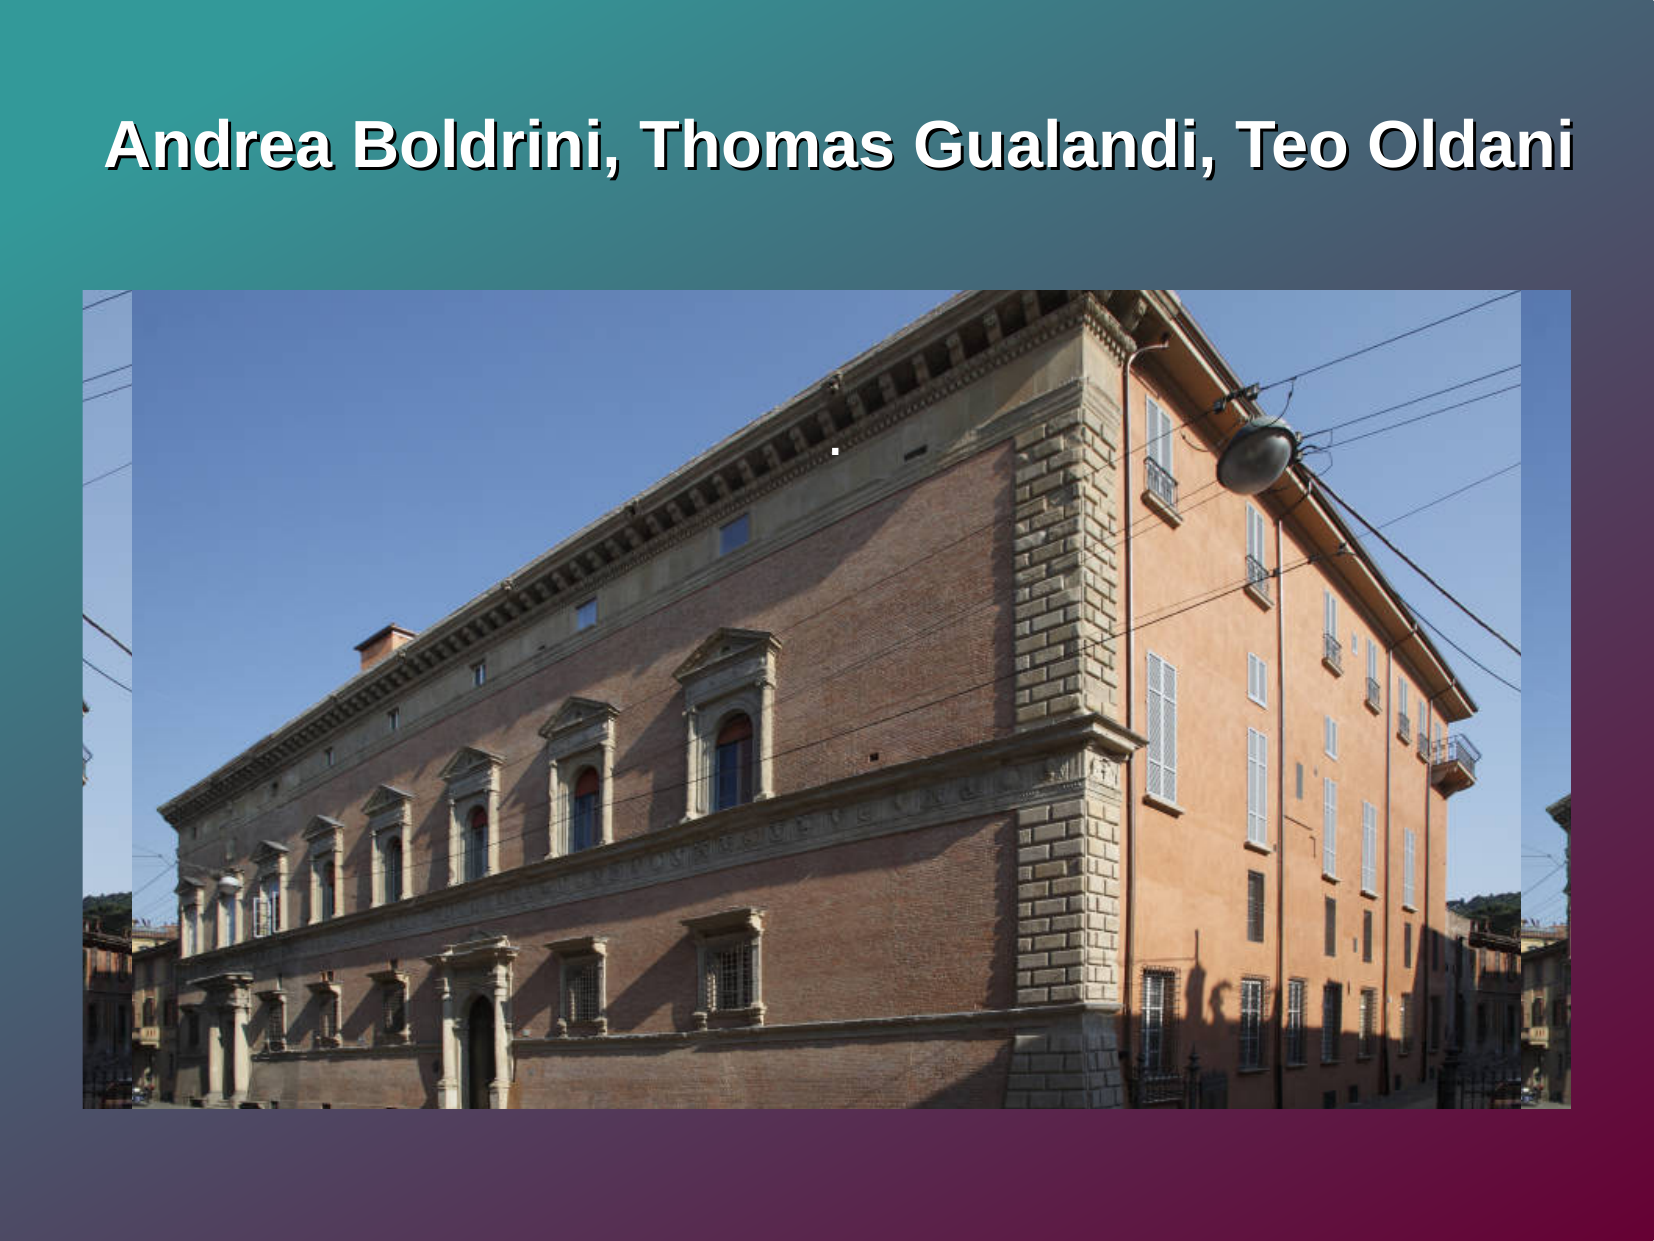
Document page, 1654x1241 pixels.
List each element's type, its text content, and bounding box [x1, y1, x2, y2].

title Andrea Boldrini, Thomas Gualandi, Teo Oldani [11, 70, 1642, 201]
list . [82, 290, 1571, 1109]
